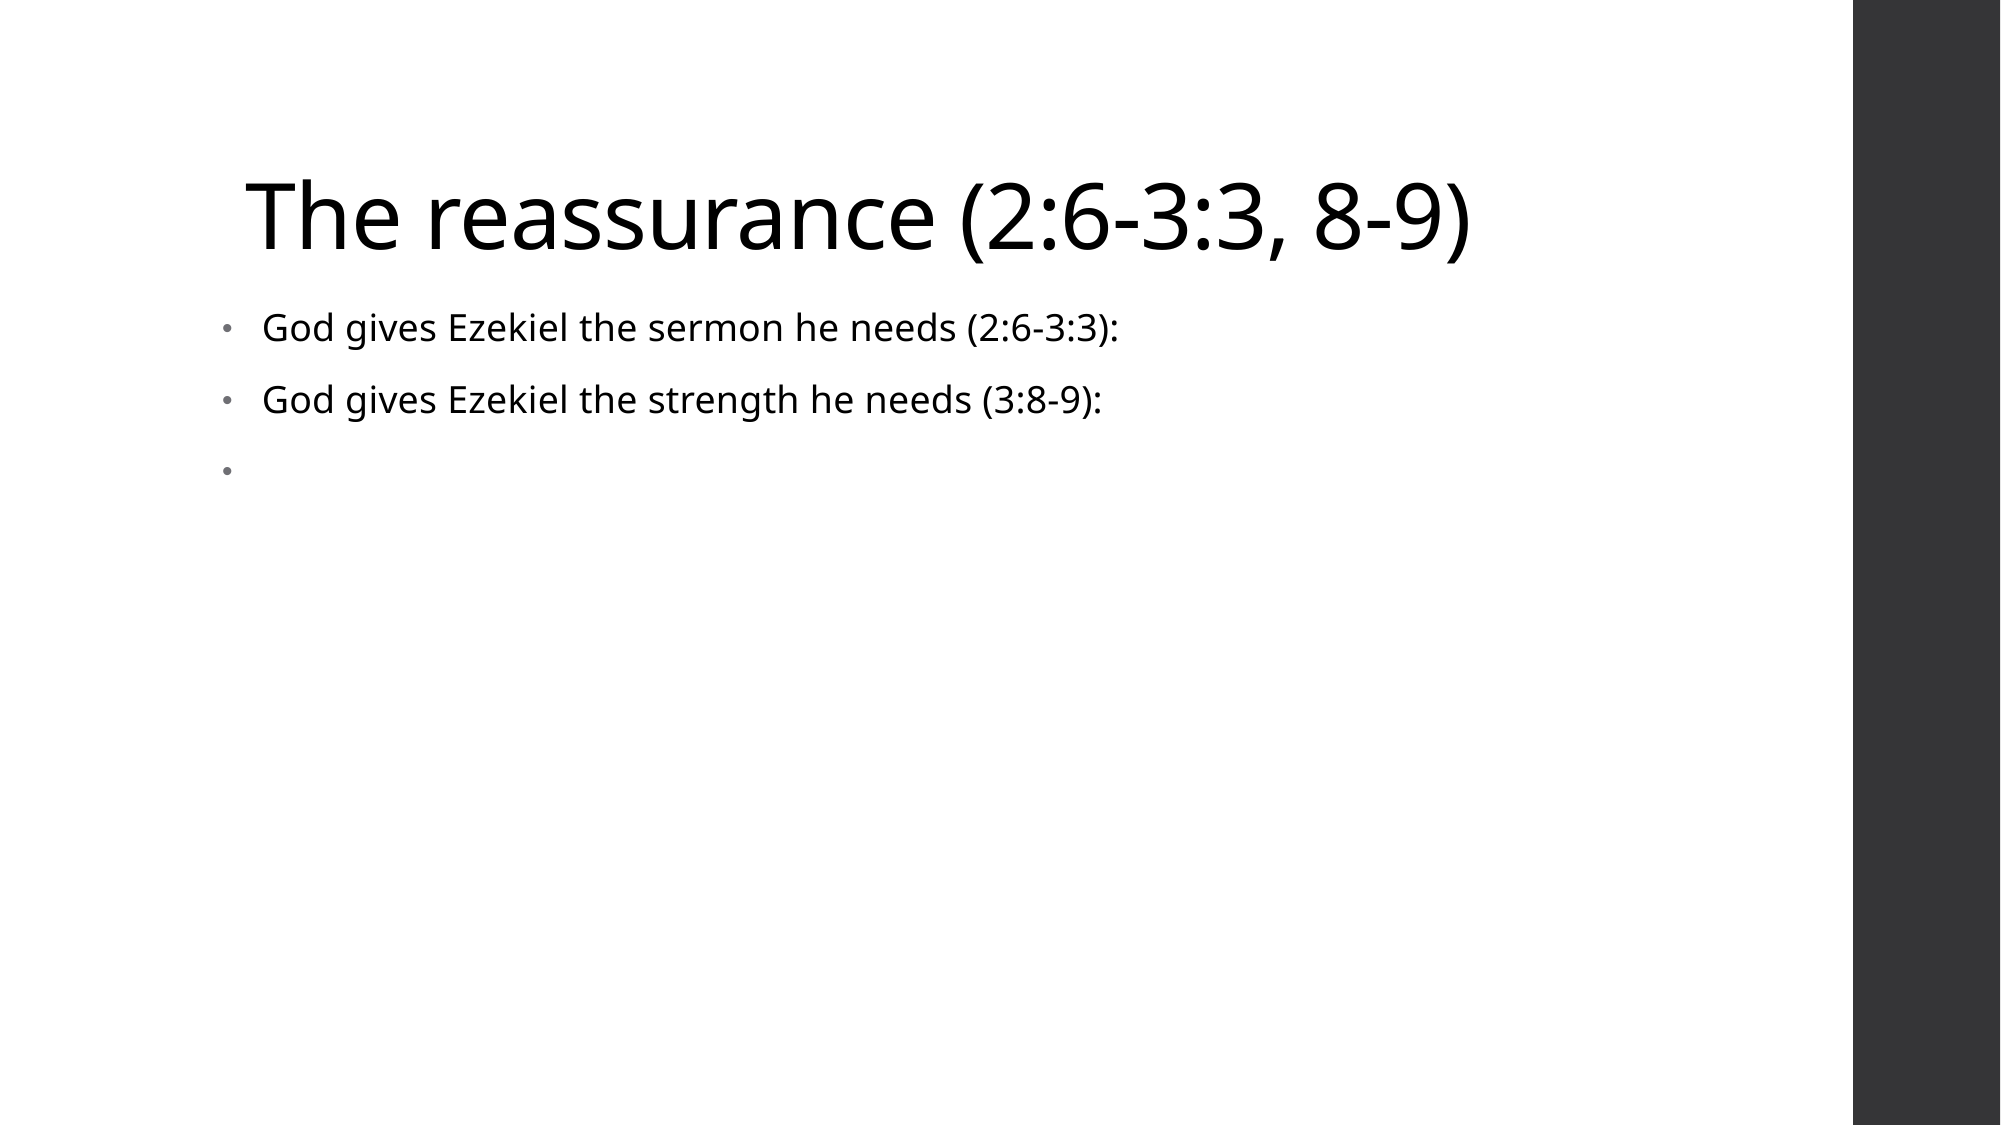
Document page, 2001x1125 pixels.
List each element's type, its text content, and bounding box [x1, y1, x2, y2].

list God gives Ezekiel the sermon he needs (2:6-3:3): God gives Ezekiel the strength he needs (3:8-9): [206, 299, 1617, 1014]
title The reassurance (2:6-3:3, 8-9) [206, 60, 1797, 278]
